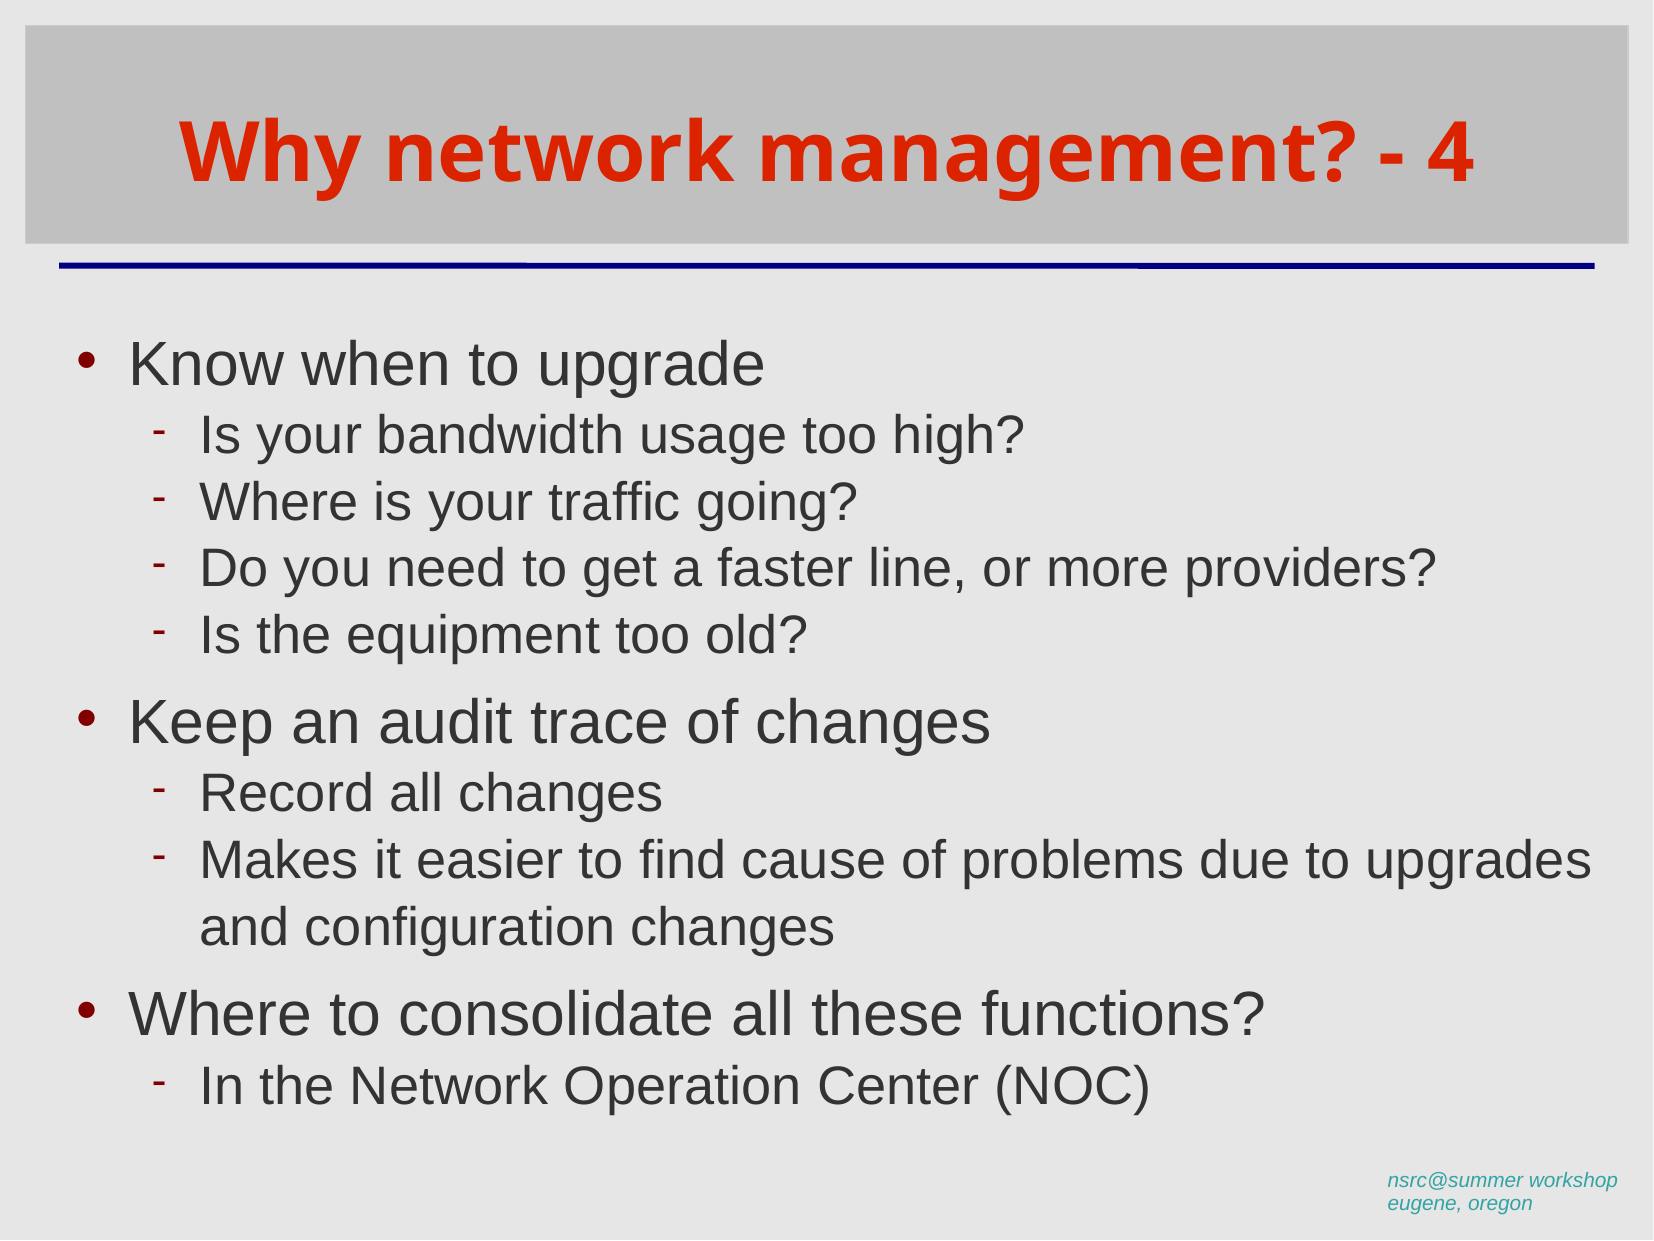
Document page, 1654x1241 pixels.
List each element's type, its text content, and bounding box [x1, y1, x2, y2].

list Know when to upgrade Is your bandwidth usage too high? Where is your traffic going? Do you need to get a faster line, or more providers? Is the equipment too old? Keep an audit trace of changes Record all changes Makes it easier to find cause of problems due to upgrades and configuration changes Where to consolidate all these functions? In the Network Operation Center (NOC)‏ [59, 322, 1595, 1202]
title Why network management? - 4 [121, 46, 1534, 254]
